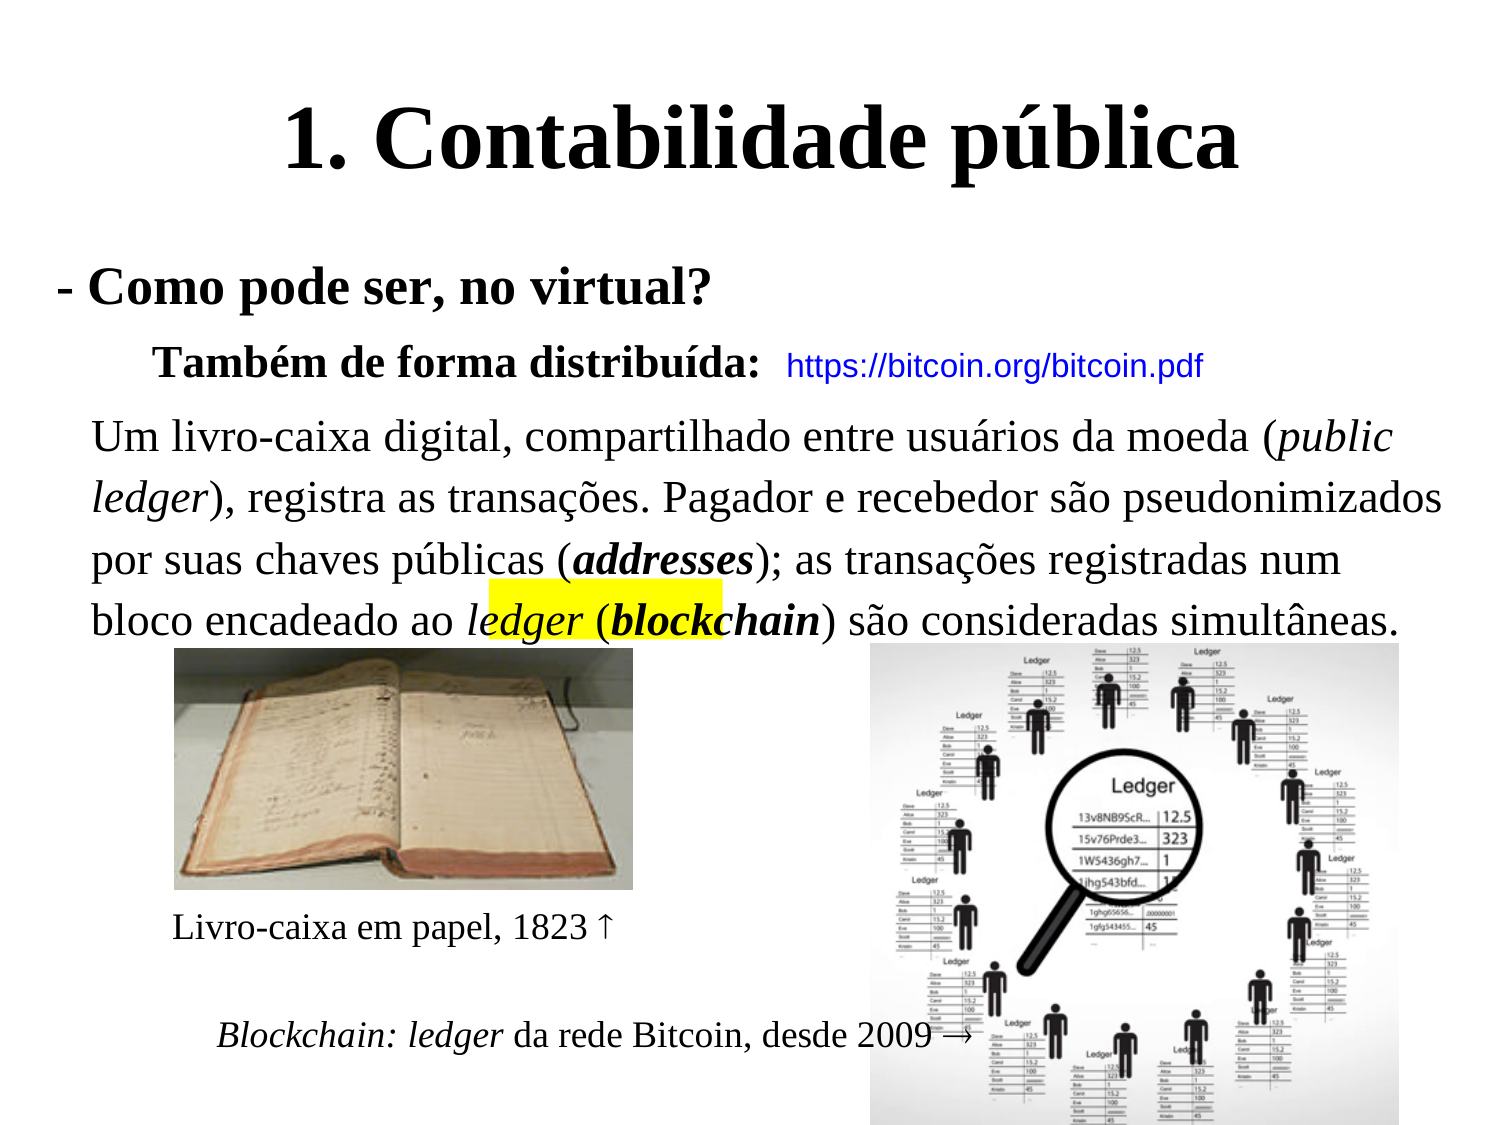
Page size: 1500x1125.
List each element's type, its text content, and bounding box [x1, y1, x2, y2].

picture [174, 648, 633, 890]
title 1. Contabilidade pública [97, 63, 1426, 214]
text_box Livro-caixa em papel, 1823 ­ Blockchain: ledger da rede Bitcoin, desde 2009 ® [172, 898, 986, 1079]
text_box - Como pode ser, no virtual? Também de forma distribuída: https://bitcoin.org/bitcoin.pdf Um livro-caixa digital, compartilhado entre usuários da moeda (public ledger), registra as transações. Pagador e recebedor são pseudonimizados por suas chaves públicas (addresses); as transações registradas num bloco encadeado ao ledger (blockchain) são consideradas simultâneas. [56, 244, 1457, 646]
picture [870, 643, 1399, 1125]
